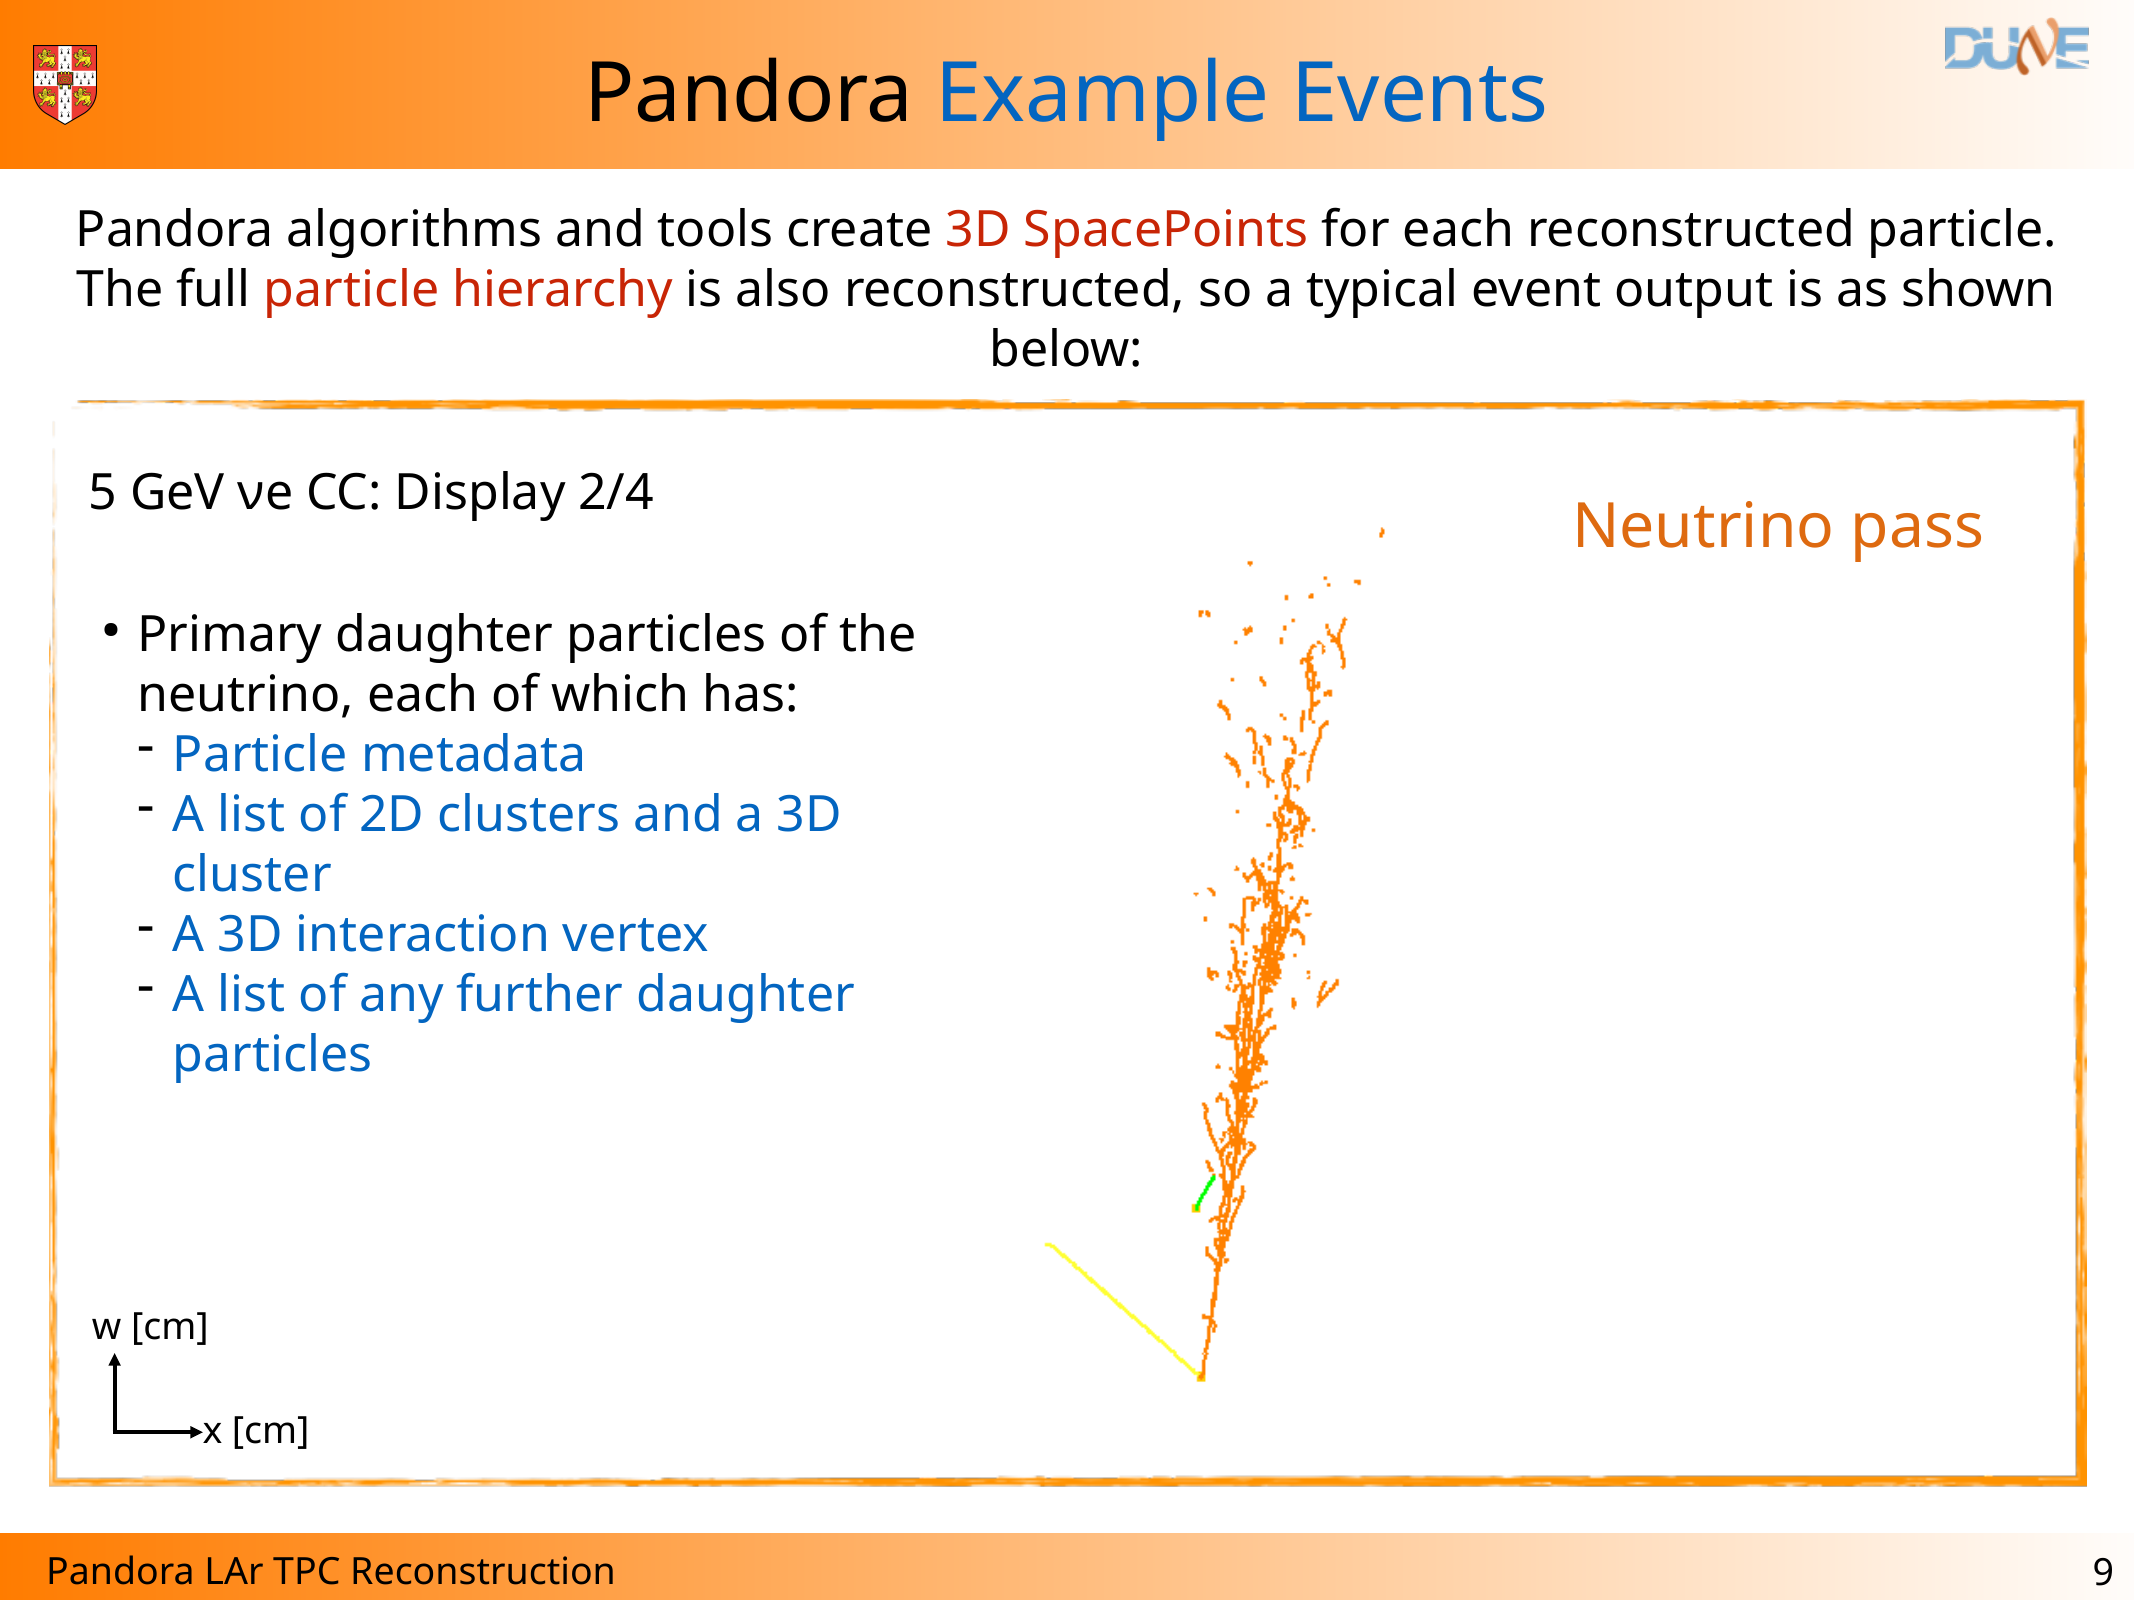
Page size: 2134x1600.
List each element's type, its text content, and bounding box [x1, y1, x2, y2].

text_box Neutrino pass [1553, 477, 2003, 569]
picture [33, 45, 97, 125]
text_box w [cm] [83, 1293, 230, 1355]
text_box w [cm] [433, 1533, 438, 1600]
text_box 5 GeV νe CC: Display 2/4 [80, 451, 723, 528]
text_box x [cm] [194, 1397, 332, 1459]
text_box <number> [942, 1533, 949, 1600]
text_box Pandora Example Events [208, 27, 1925, 150]
text_box Primary daughter particles of the neutrino, each of which has: Particle metadata A list of 2D clusters and a 3D cluster A 3D interaction vertex A list of any further daughter particles [93, 543, 983, 1140]
picture [1944, 17, 2090, 76]
picture [49, 399, 2087, 1489]
text_box <number> [942, 0, 949, 27]
text_box Pandora algorithms and tools create 3D SpacePoints for each reconstructed particle. The full particle hierarchy is also reconstructed, so a typical event output is as shown below: [58, 188, 2075, 385]
text_box <number> [2084, 1539, 2122, 1600]
